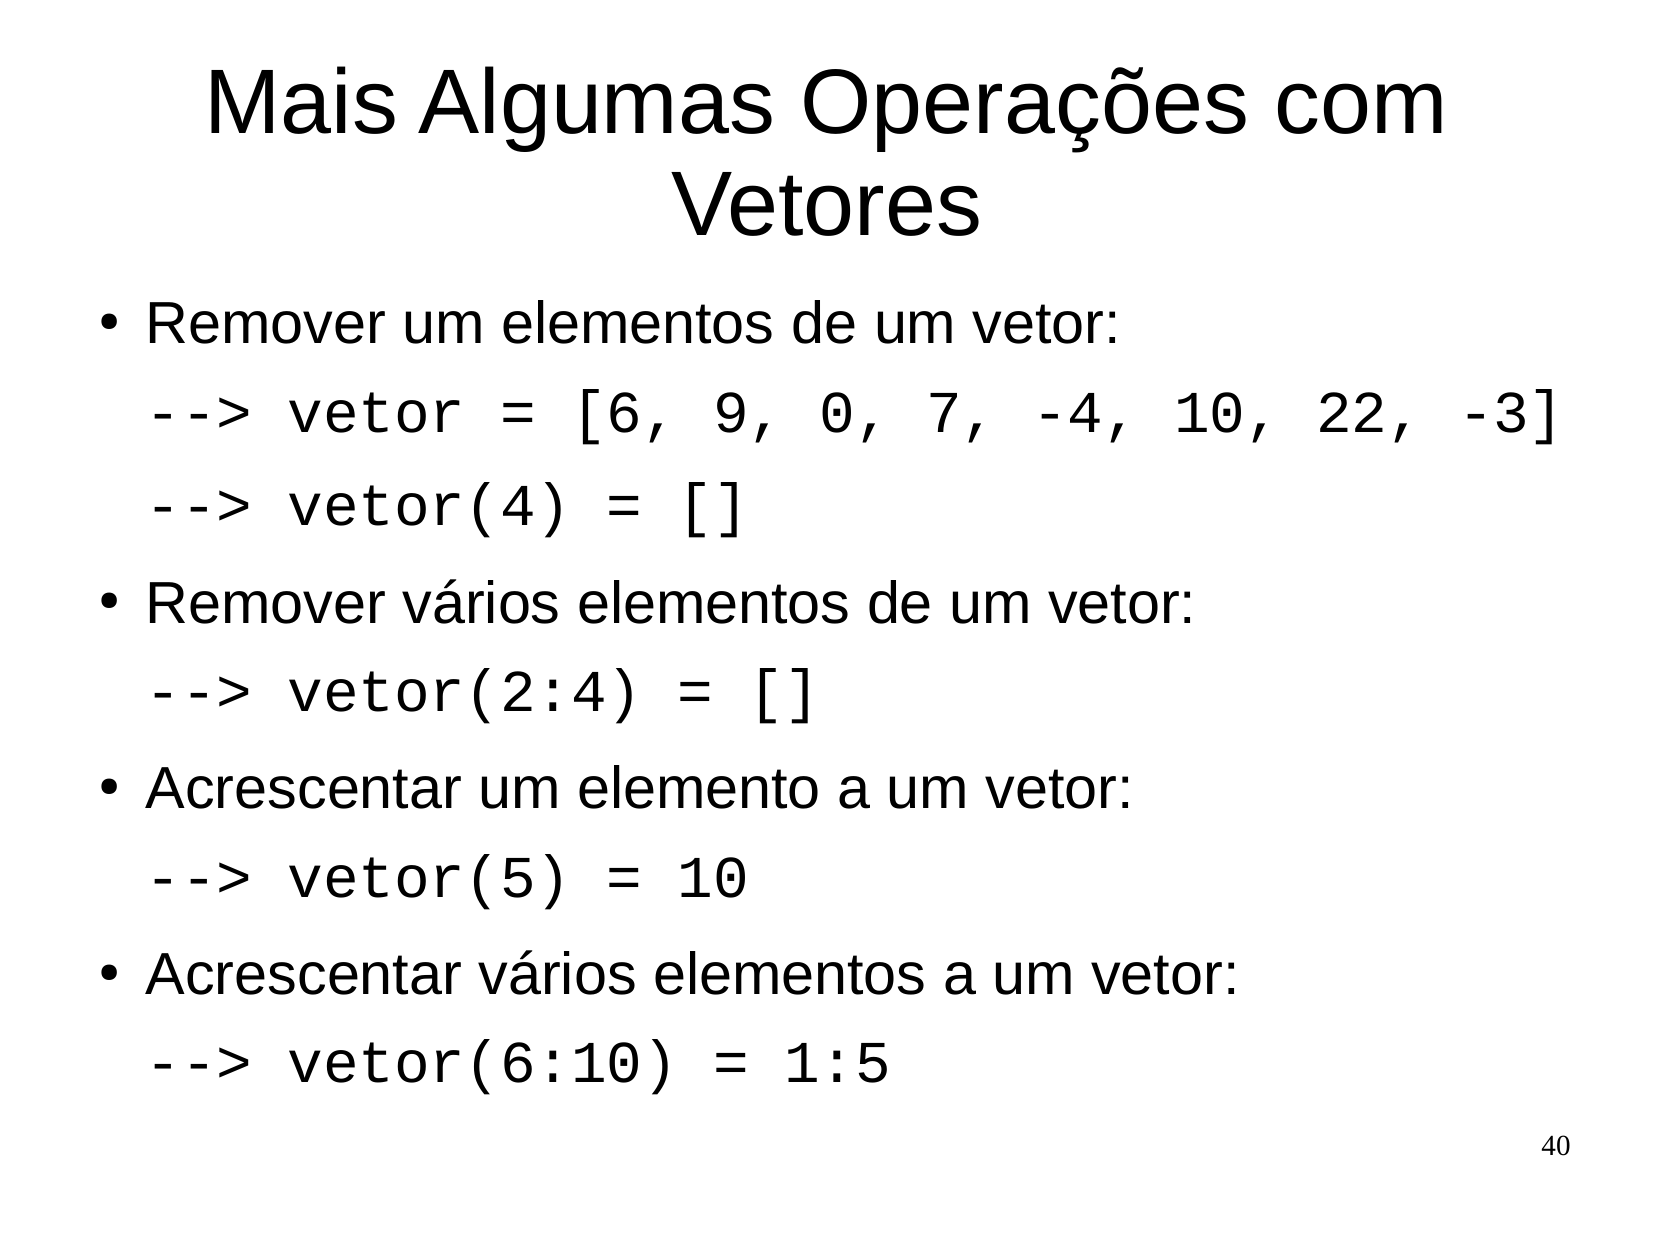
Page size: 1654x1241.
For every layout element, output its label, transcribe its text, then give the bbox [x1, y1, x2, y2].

list Remover um elementos de um vetor: --> vetor = [6, 9, 0, 7, -4, 10, 22, -3] --> vetor(4) = [] Remover vários elementos de um vetor: --> vetor(2:4) = [] Acrescentar um elemento a um vetor: --> vetor(5) = 10 Acrescentar vários elementos a um vetor: --> vetor(6:10) = 1:5 [82, 290, 1571, 1146]
title Mais Algumas Operações com Vetores [82, 49, 1571, 257]
